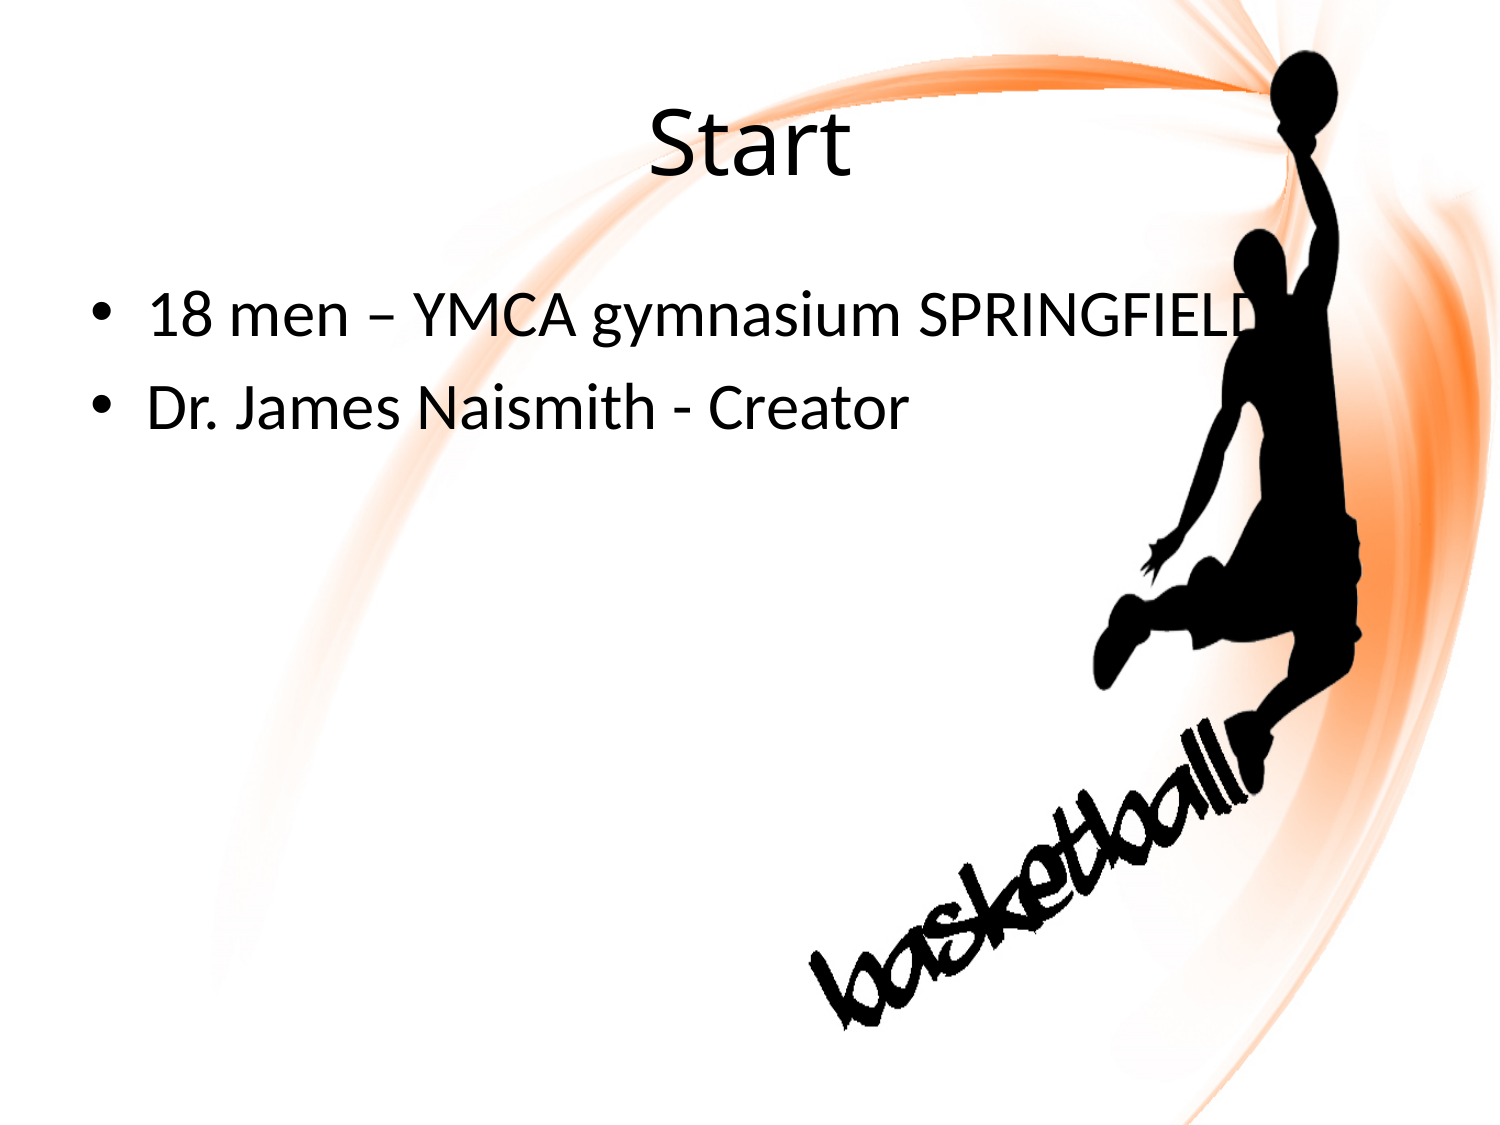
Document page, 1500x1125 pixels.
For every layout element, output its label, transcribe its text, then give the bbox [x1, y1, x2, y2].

picture [0, 0, 1500, 1125]
list 18 men – YMCA gymnasium SPRINGFIELD Dr. James Naismith - Creator [75, 262, 1425, 1005]
title Start [75, 45, 1425, 233]
